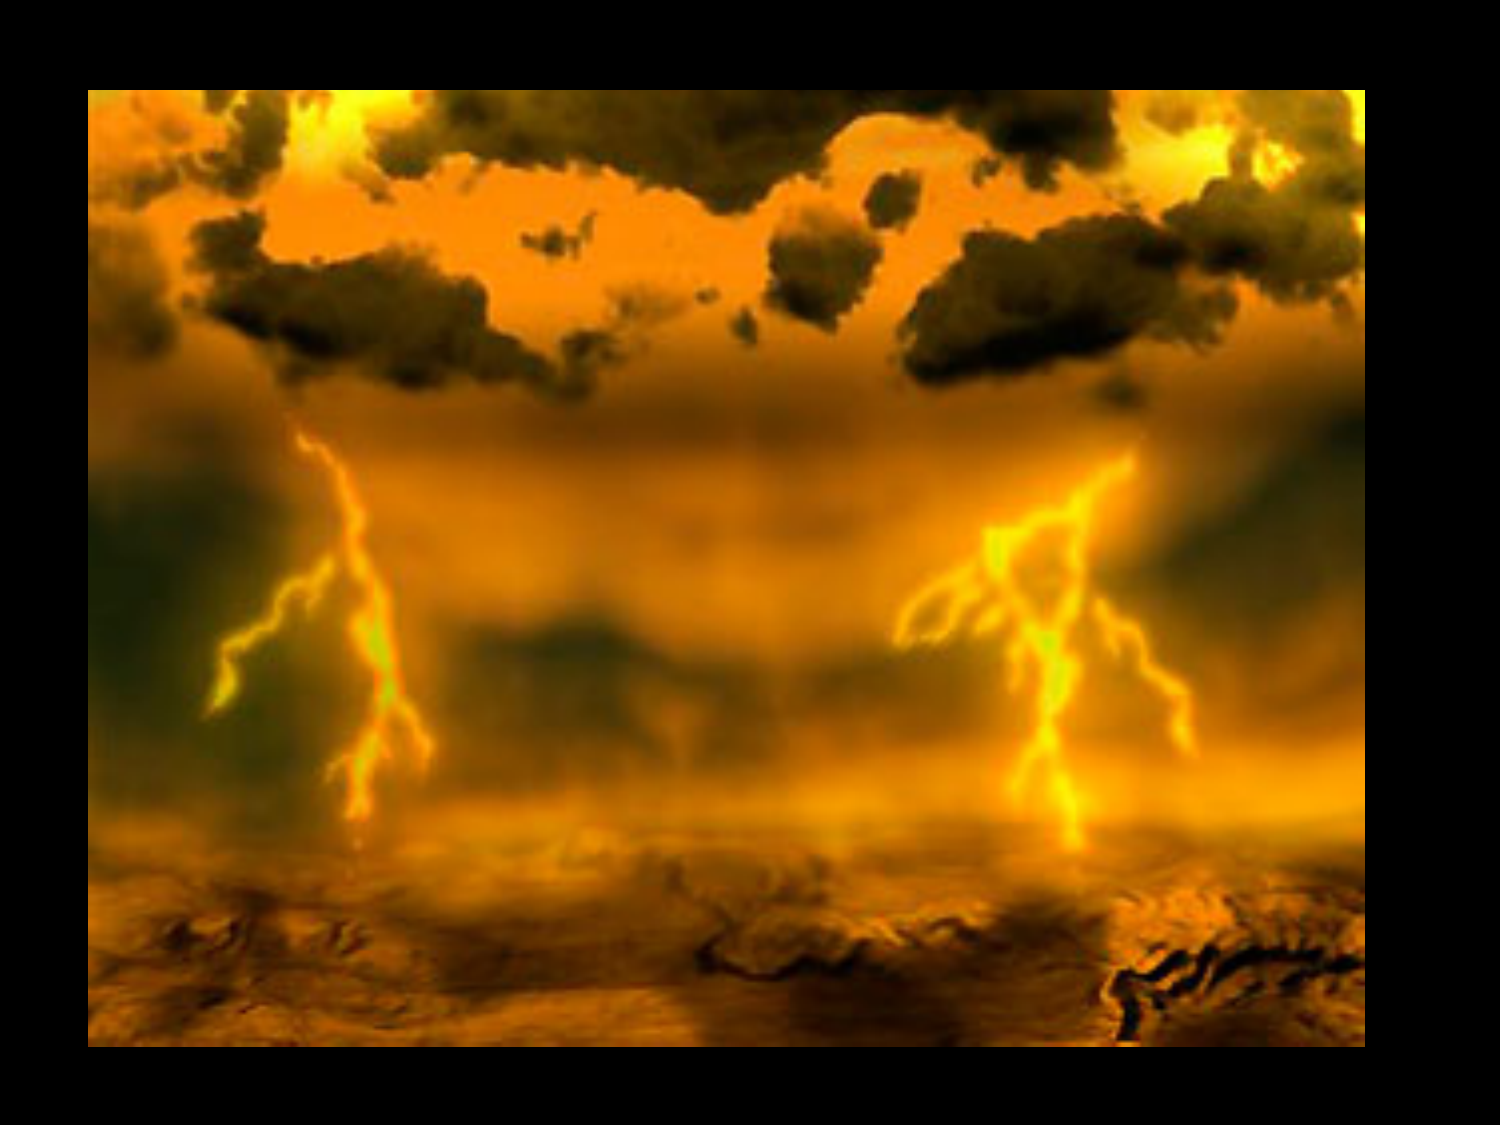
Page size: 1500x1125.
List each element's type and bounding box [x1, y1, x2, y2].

picture [88, 90, 1365, 1047]
